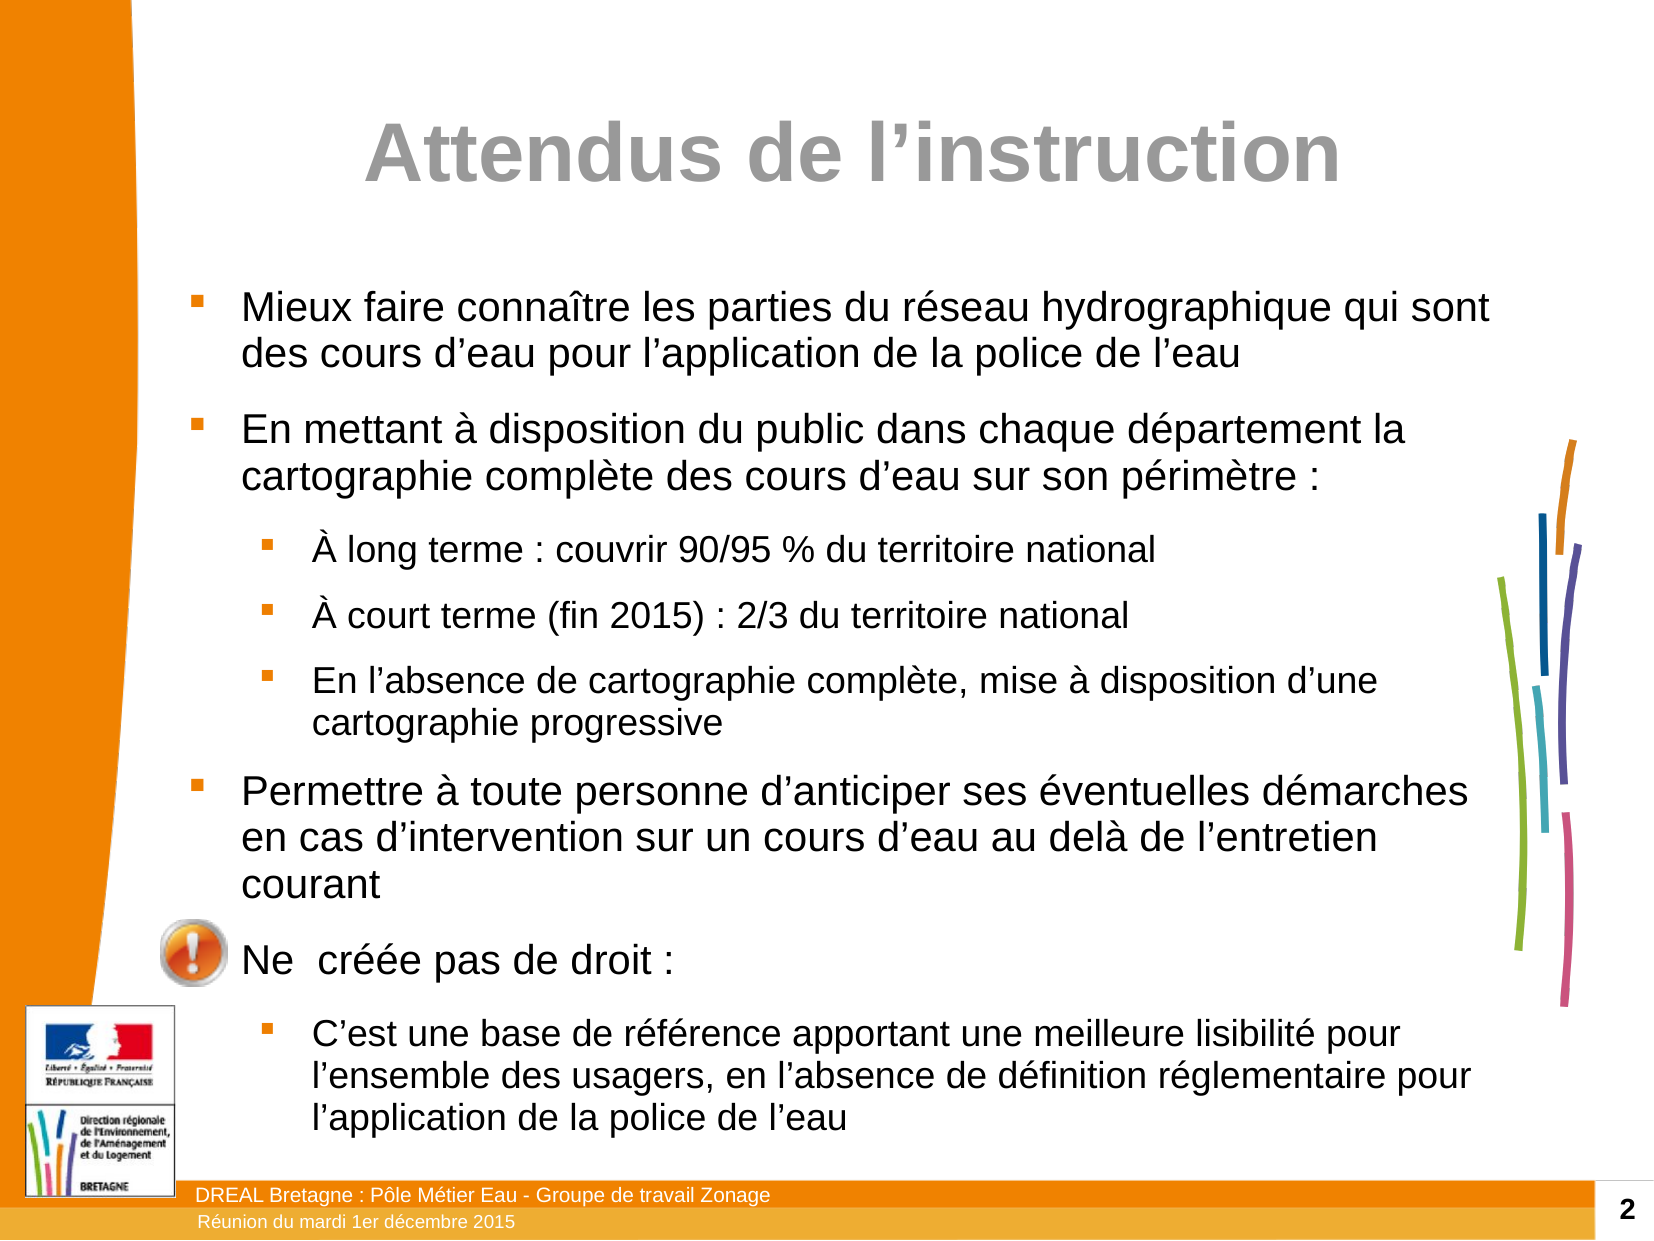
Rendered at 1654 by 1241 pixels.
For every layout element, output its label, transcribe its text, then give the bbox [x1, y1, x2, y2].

picture [0, 0, 1654, 1240]
title Attendus de l’instruction [136, 56, 1571, 250]
list Mieux faire connaître les parties du réseau hydrographique qui sont des cours d’eau pour l’application de la police de l’eau En mettant à disposition du public dans chaque département la cartographie complète des cours d’eau sur son périmètre : À long terme : couvrir 90/95 % du territoire national À court terme (fin 2015) : 2/3 du territoire national En l’absence de cartographie complète, mise à disposition d’une cartographie progressive Permettre à toute personne d’anticiper ses éventuelles démarches en cas d’intervention sur un cours d’eau au delà de l’entretien courant Ne créée pas de droit : C’est une base de référence apportant une meilleure lisibilité pour l’ensemble des usagers, en l’absence de définition réglementaire pour l’application de la police de l’eau [170, 283, 1500, 1139]
